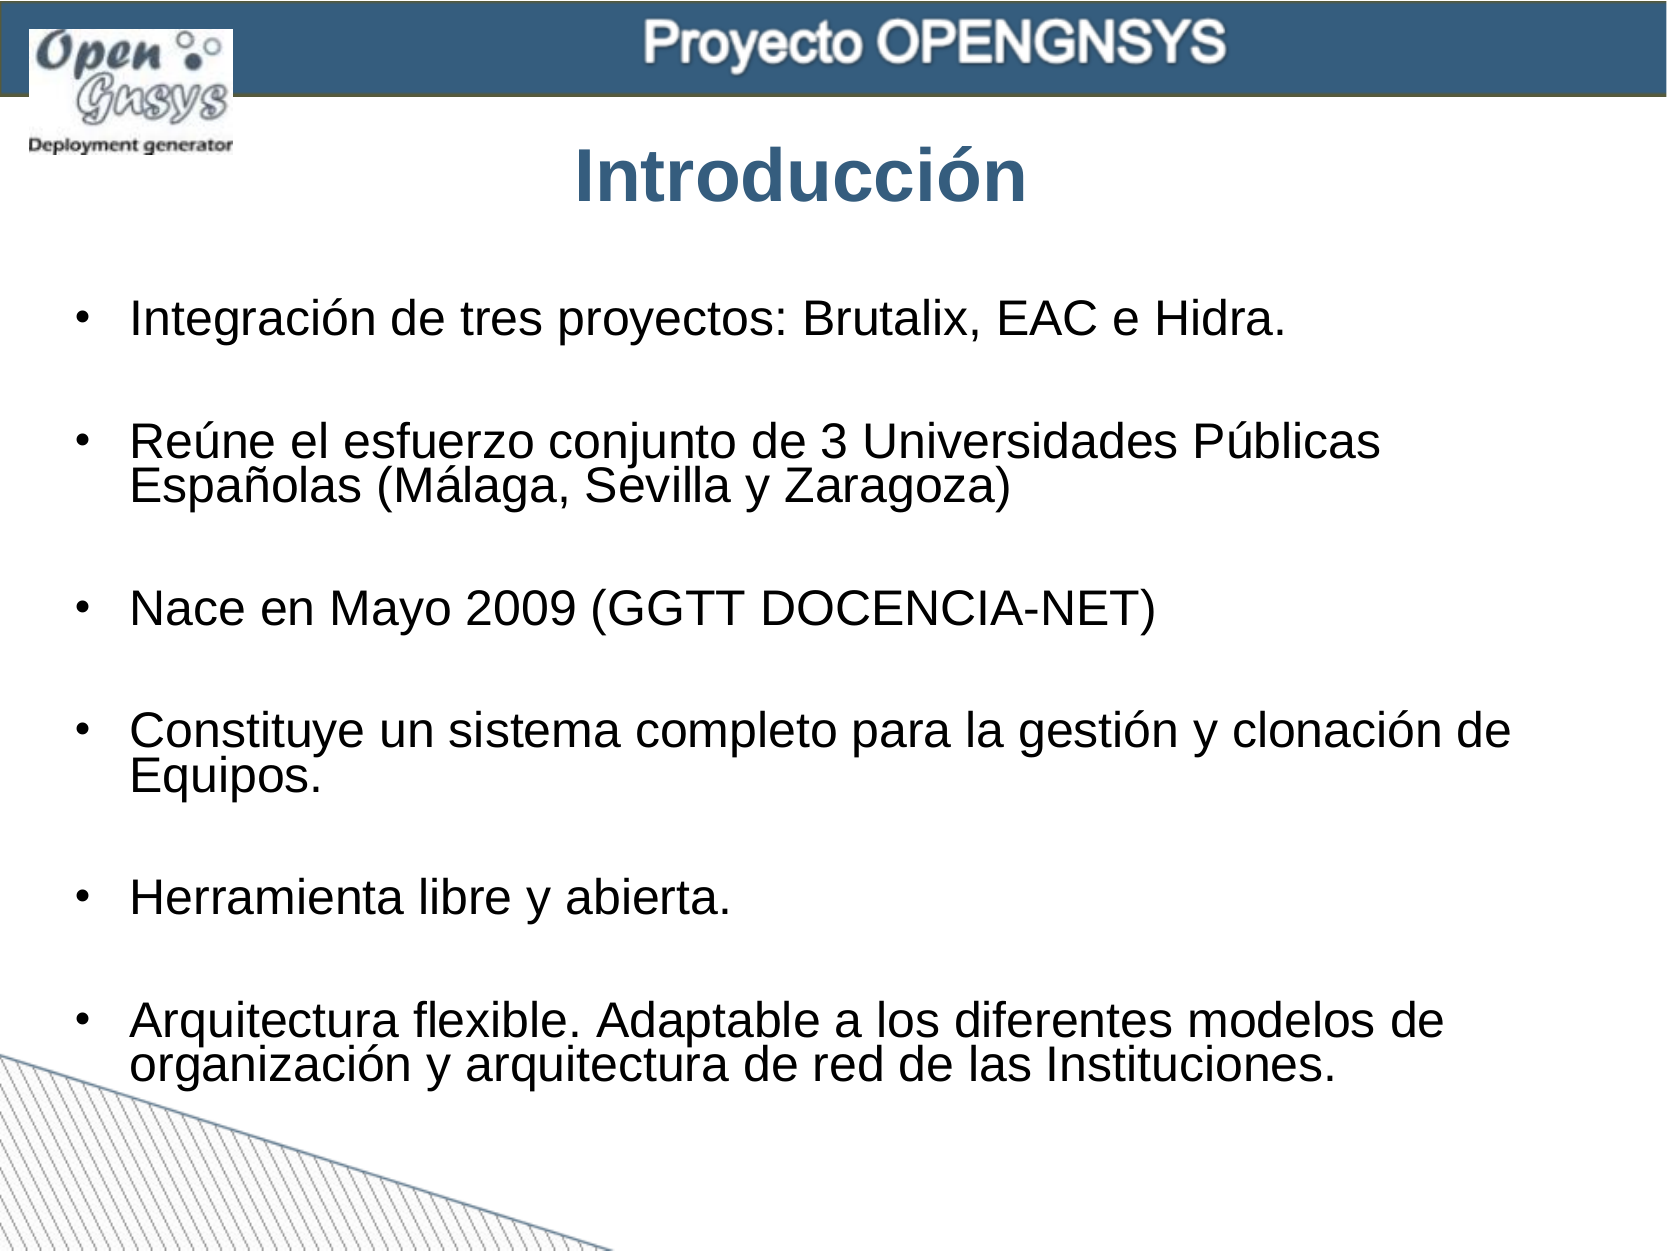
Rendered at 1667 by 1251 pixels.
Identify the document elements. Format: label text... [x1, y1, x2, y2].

list Integración de tres proyectos: Brutalix, EAC e Hidra. Reúne el esfuerzo conjunto de 3 Universidades Públicas Españolas (Málaga, Sevilla y Zaragoza) Nace en Mayo 2009 (GGTT DOCENCIA-NET) Constituye un sistema completo para la gestión y clonación de Equipos. Herramienta libre y abierta. Arquitectura flexible. Adaptable a los diferentes modelos de organización y arquitectura de red de las Instituciones. [73, 300, 1603, 1157]
text_box Introducción [57, 133, 1546, 219]
picture [0, 0, 1667, 1251]
